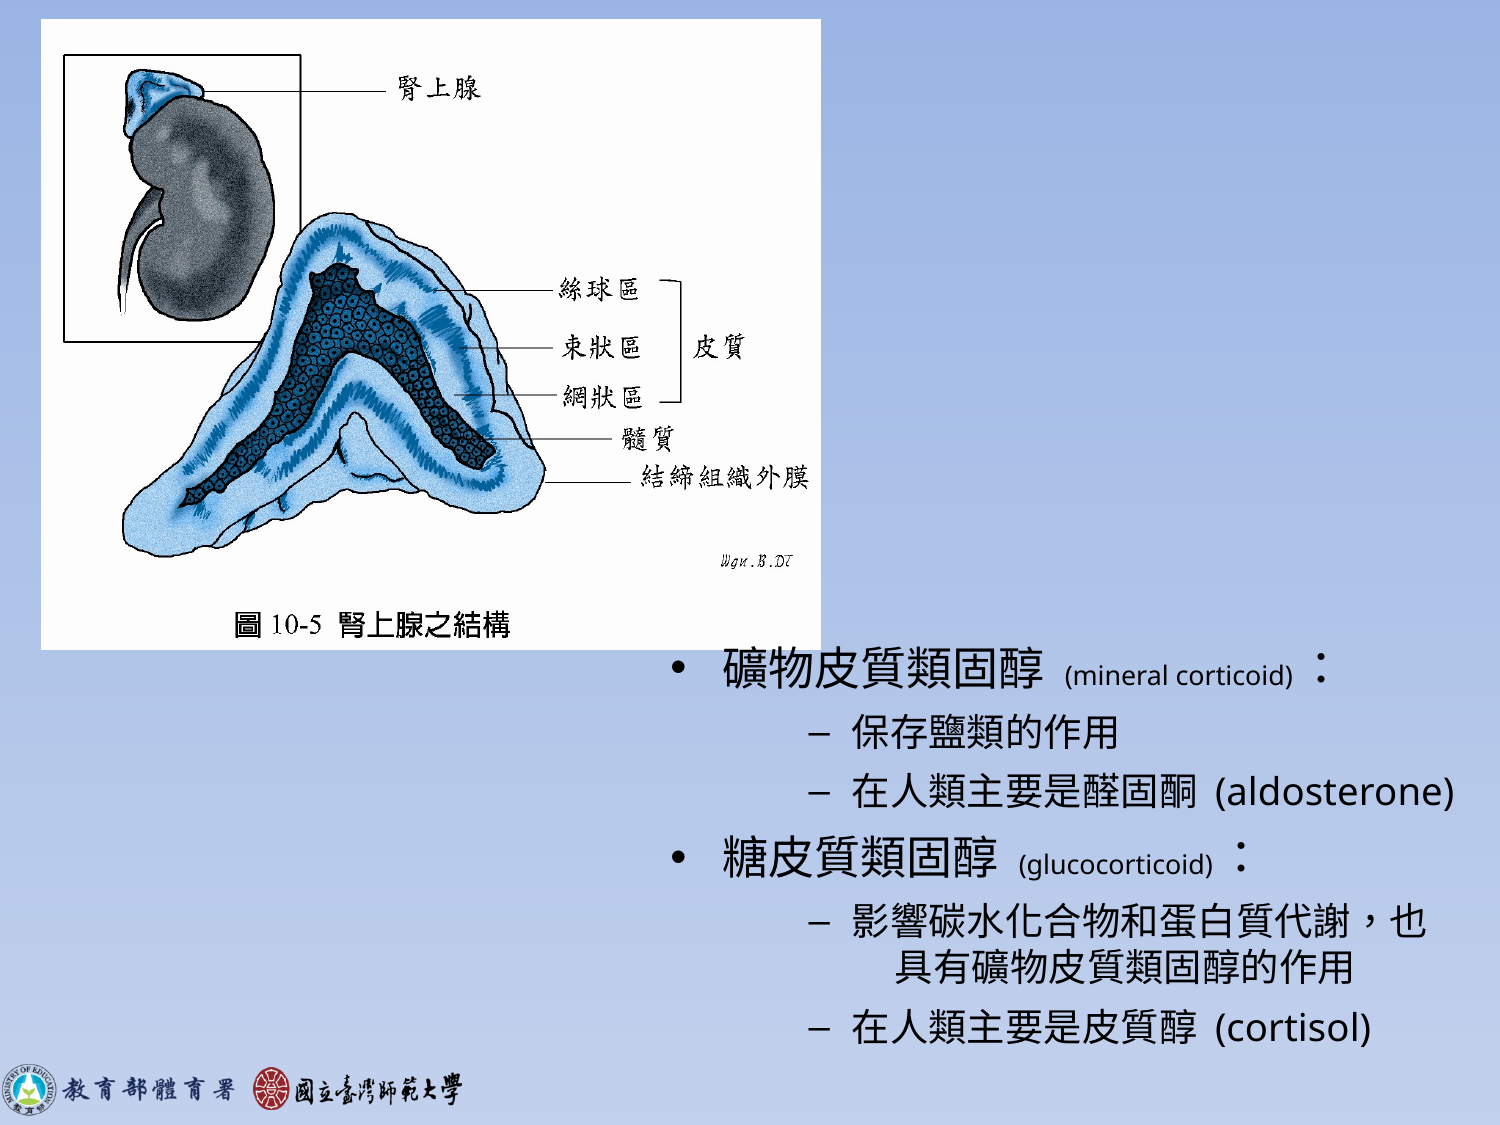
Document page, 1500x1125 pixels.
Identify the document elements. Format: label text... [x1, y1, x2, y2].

picture [41, 19, 821, 650]
list 礦物皮質類固醇 (mineral corticoid)： 保存鹽類的作用 在人類主要是醛固酮 (aldosterone) 糖皮質類固醇 (glucocorticoid)： 影響碳水化合物和蛋白質代謝，也具有礦物皮質類固醇的作用 在人類主要是皮質醇 (cortisol) [655, 631, 1471, 1093]
